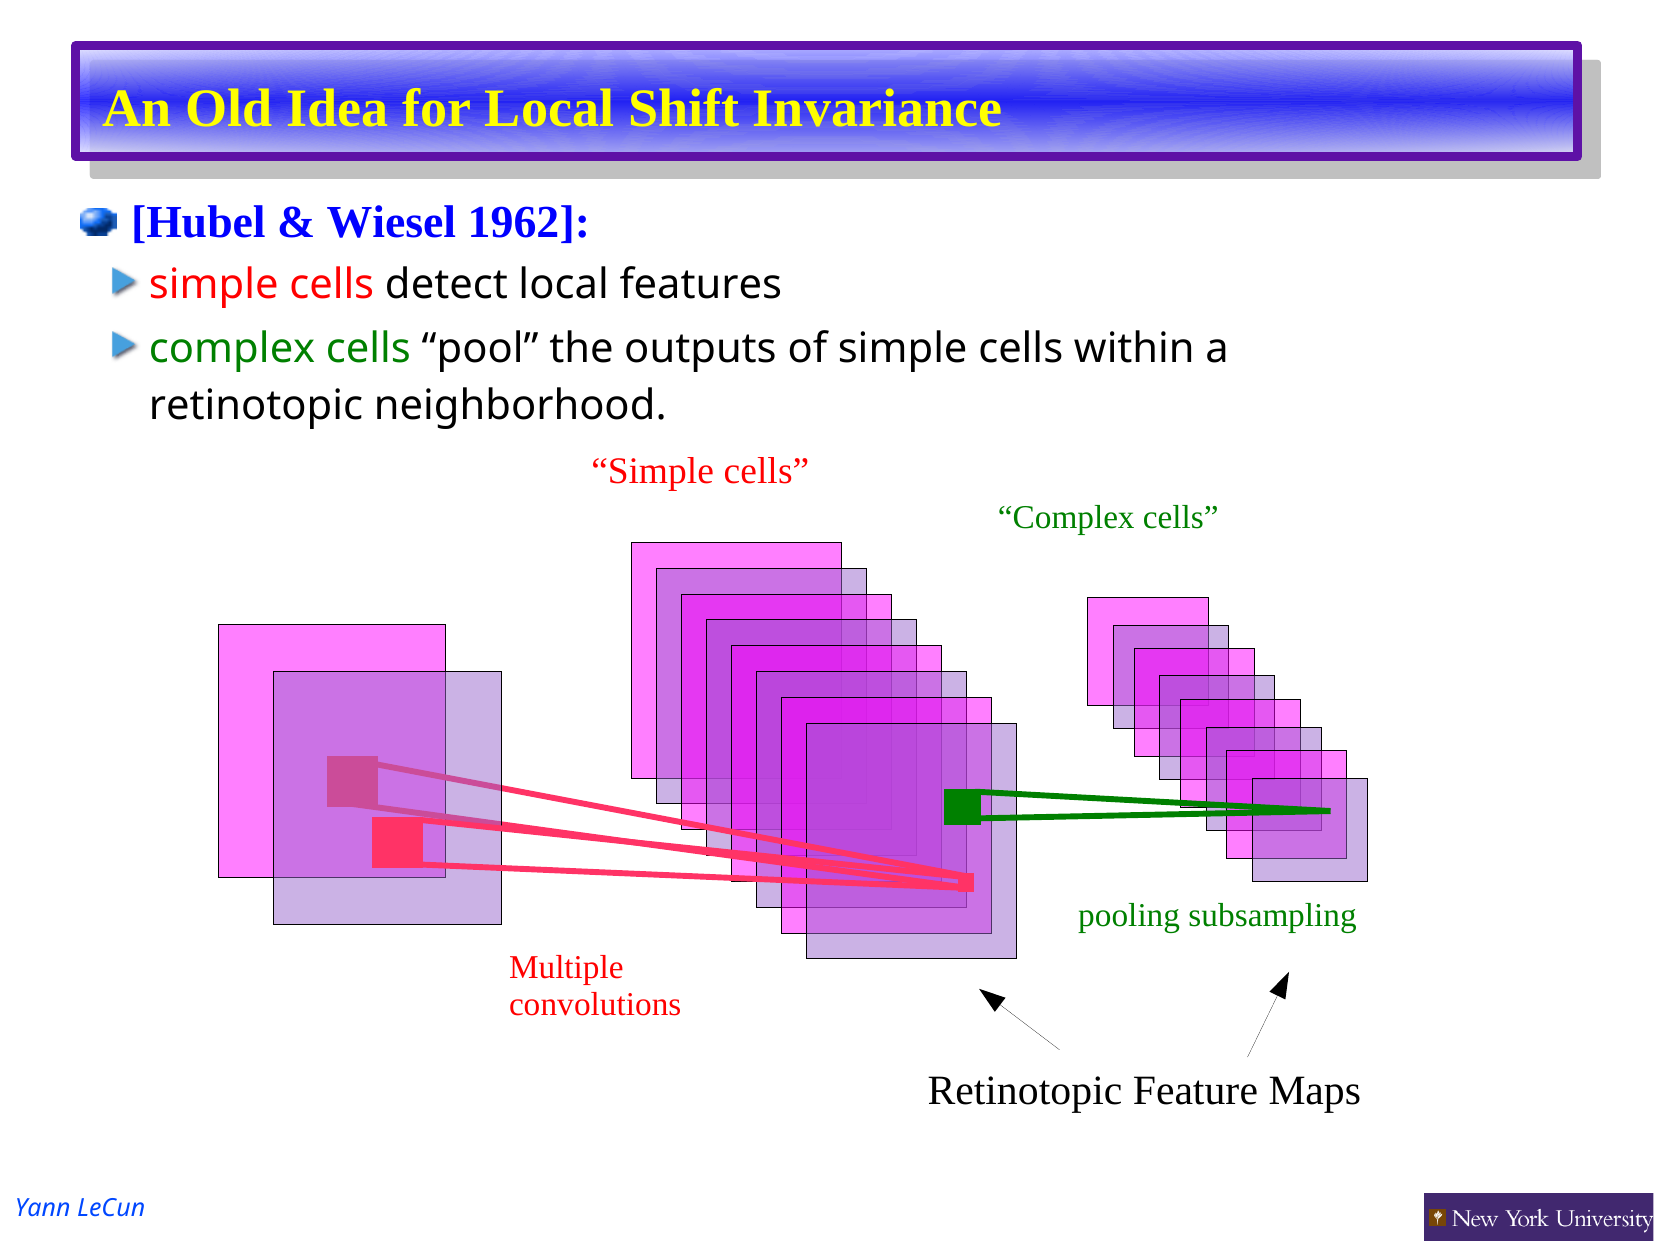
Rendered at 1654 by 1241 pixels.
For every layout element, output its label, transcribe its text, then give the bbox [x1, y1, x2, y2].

text_box [681, 826, 701, 830]
picture [1424, 1193, 1654, 1241]
title An Old Idea for Local Shift Invariance [75, 45, 1578, 157]
text_box “Simple cells” [591, 450, 932, 532]
text_box [731, 859, 887, 881]
list [Hubel & Wiesel 1962]: simple cells detect local features complex cells “pool” the outputs of simple cells within a retinotopic neighborhood. [80, 196, 1453, 1114]
text_box [631, 542, 1017, 959]
text_box “Complex cells” [997, 499, 1352, 578]
text_box pooling subsampling [1078, 897, 1368, 1042]
text_box [706, 831, 885, 865]
text_box Retinotopic Feature Maps [927, 1066, 1362, 1118]
text_box [1087, 597, 1368, 882]
text_box Multiple convolutions [509, 949, 801, 1094]
text_box [218, 624, 502, 925]
